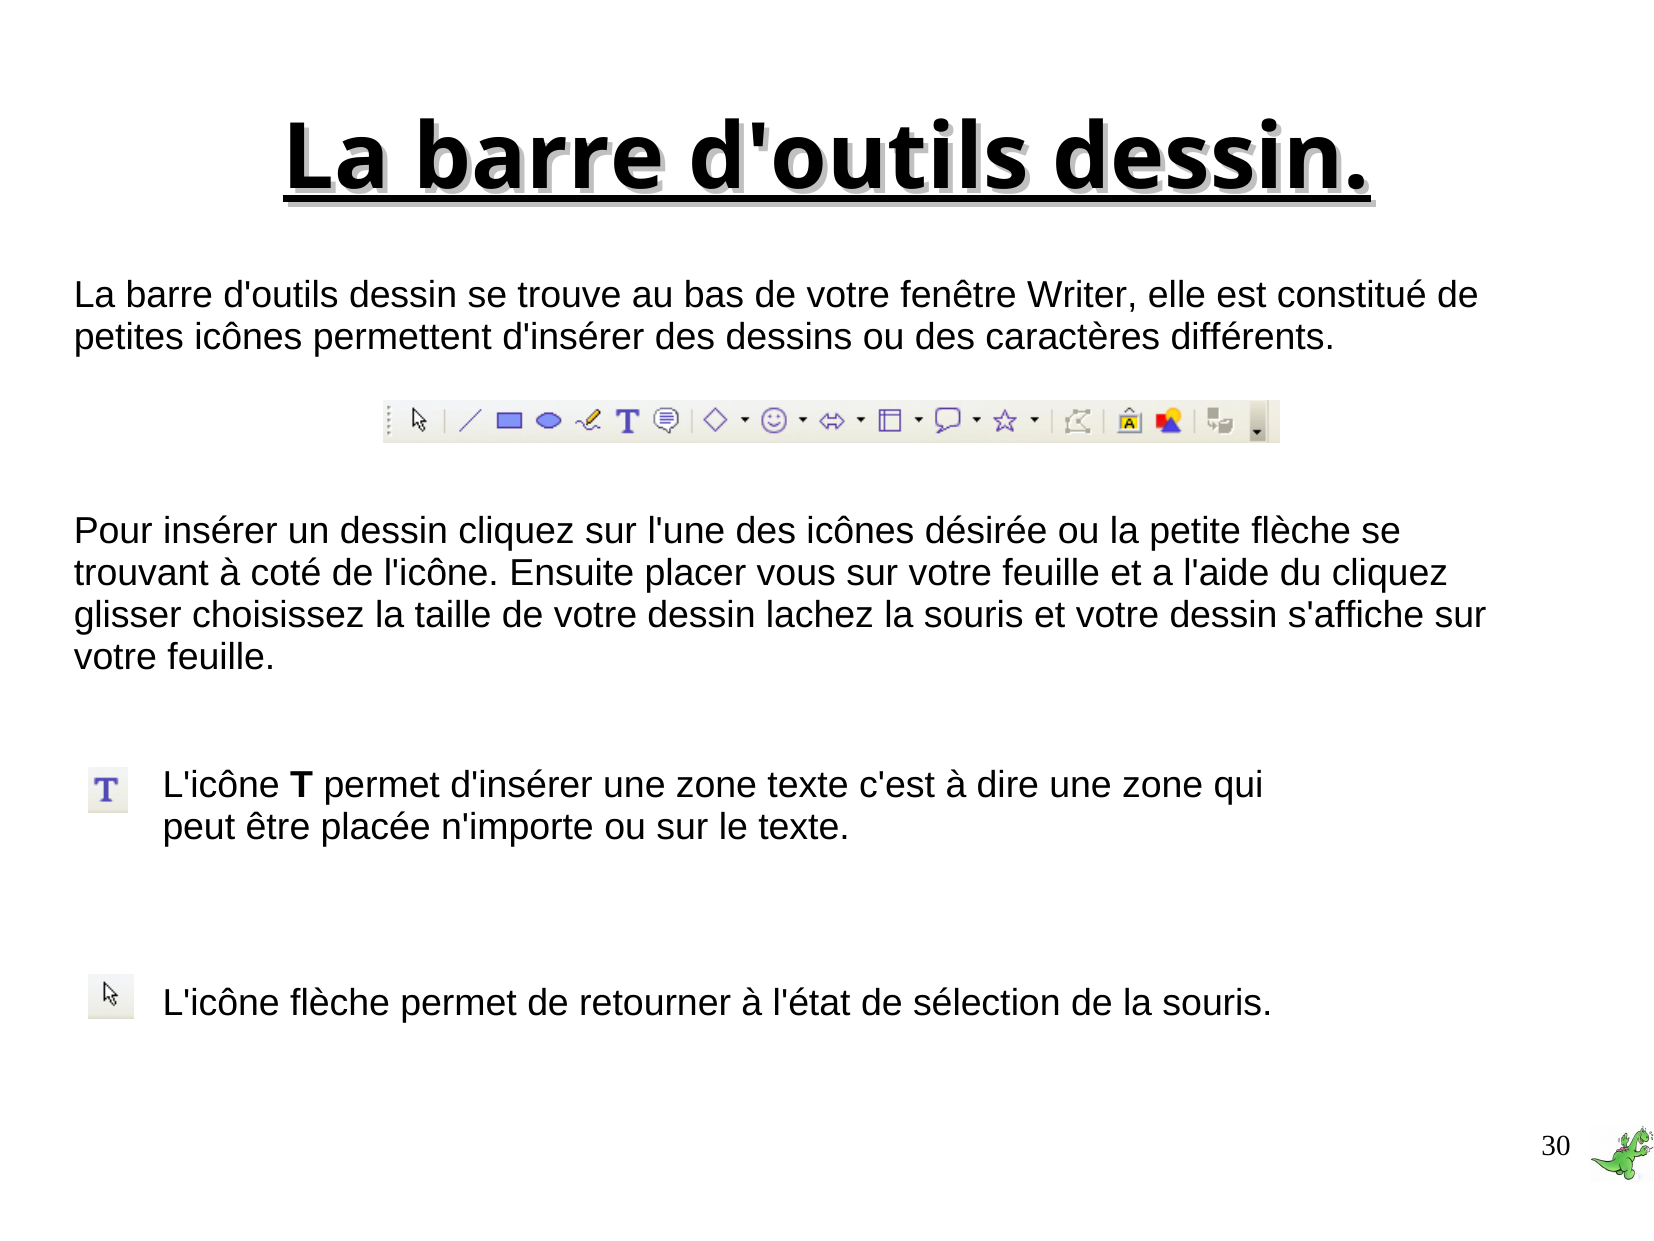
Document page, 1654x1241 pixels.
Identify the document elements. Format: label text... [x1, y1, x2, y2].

text_box L'icône flèche permet de retourner à l'état de sélection de la souris. [147, 974, 1447, 1032]
text_box La barre d'outils dessin se trouve au bas de votre fenêtre Writer, elle est constitué de petites icônes permettent d'insérer des dessins ou des caractères différents. [59, 265, 1506, 365]
picture [88, 974, 134, 1019]
text_box Pour insérer un dessin cliquez sur l'une des icônes désirée ou la petite flèche se trouvant à coté de l'icône. Ensuite placer vous sur votre feuille et a l'aide du cliquez glisser choisissez la taille de votre dessin lachez la souris et votre dessin s'affiche sur votre feuille. [59, 501, 1506, 685]
picture [383, 400, 1280, 443]
title La barre d'outils dessin. [82, 56, 1571, 250]
picture [1590, 1124, 1654, 1182]
text_box L'icône T permet d'insérer une zone texte c'est à dire une zone qui peut être placée n'importe ou sur le texte. [147, 756, 1329, 857]
picture [88, 767, 128, 814]
